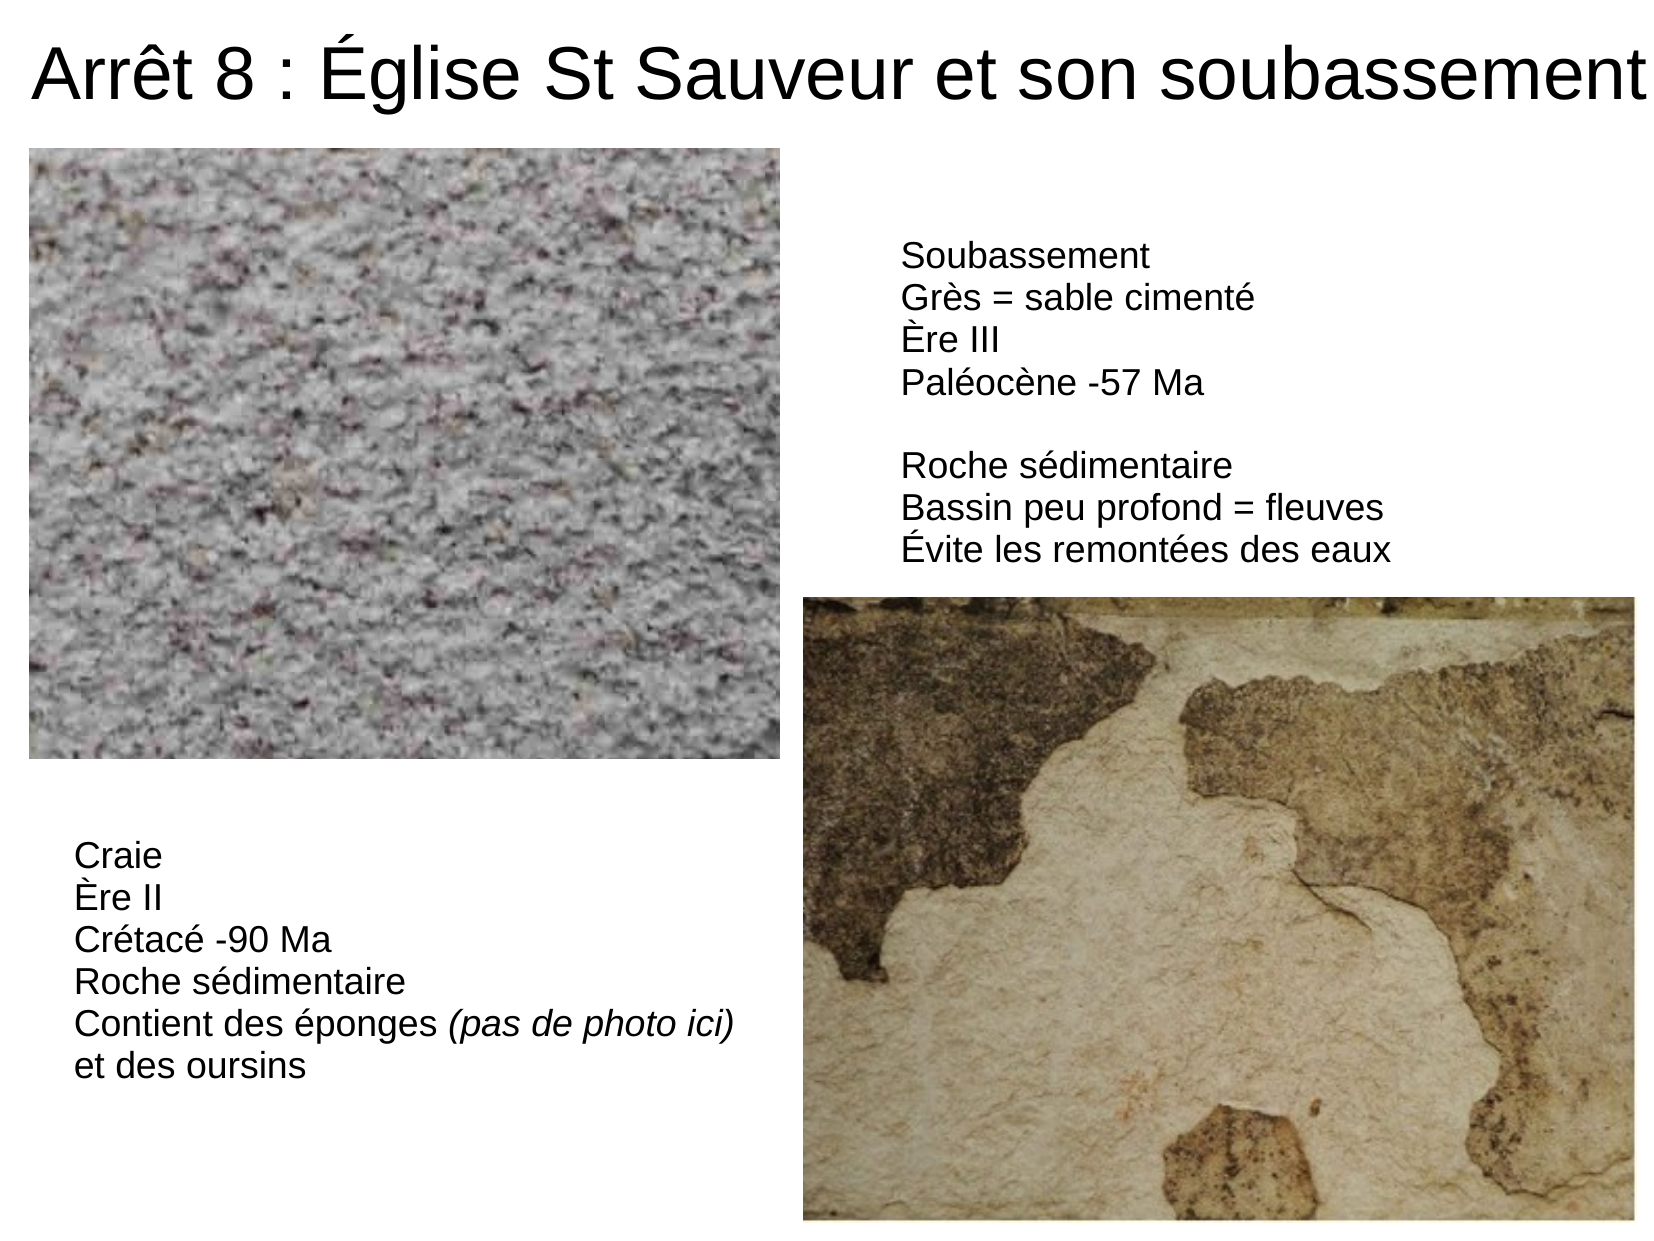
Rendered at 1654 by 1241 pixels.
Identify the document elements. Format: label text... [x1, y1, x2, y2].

text_box Craie Ère II Crétacé -90 Ma Roche sédimentaire Contient des éponges (pas de photo ici) et des oursins [59, 826, 780, 1094]
picture [803, 597, 1637, 1223]
title Arrêt 8 : Église St Sauveur et son soubassement [19, 6, 1654, 142]
picture [29, 148, 780, 759]
text_box Soubassement Grès = sable cimenté Ère III Paléocène -57 Ma Roche sédimentaire Bassin peu profond = fleuves Évite les remontées des eaux [885, 227, 1607, 579]
